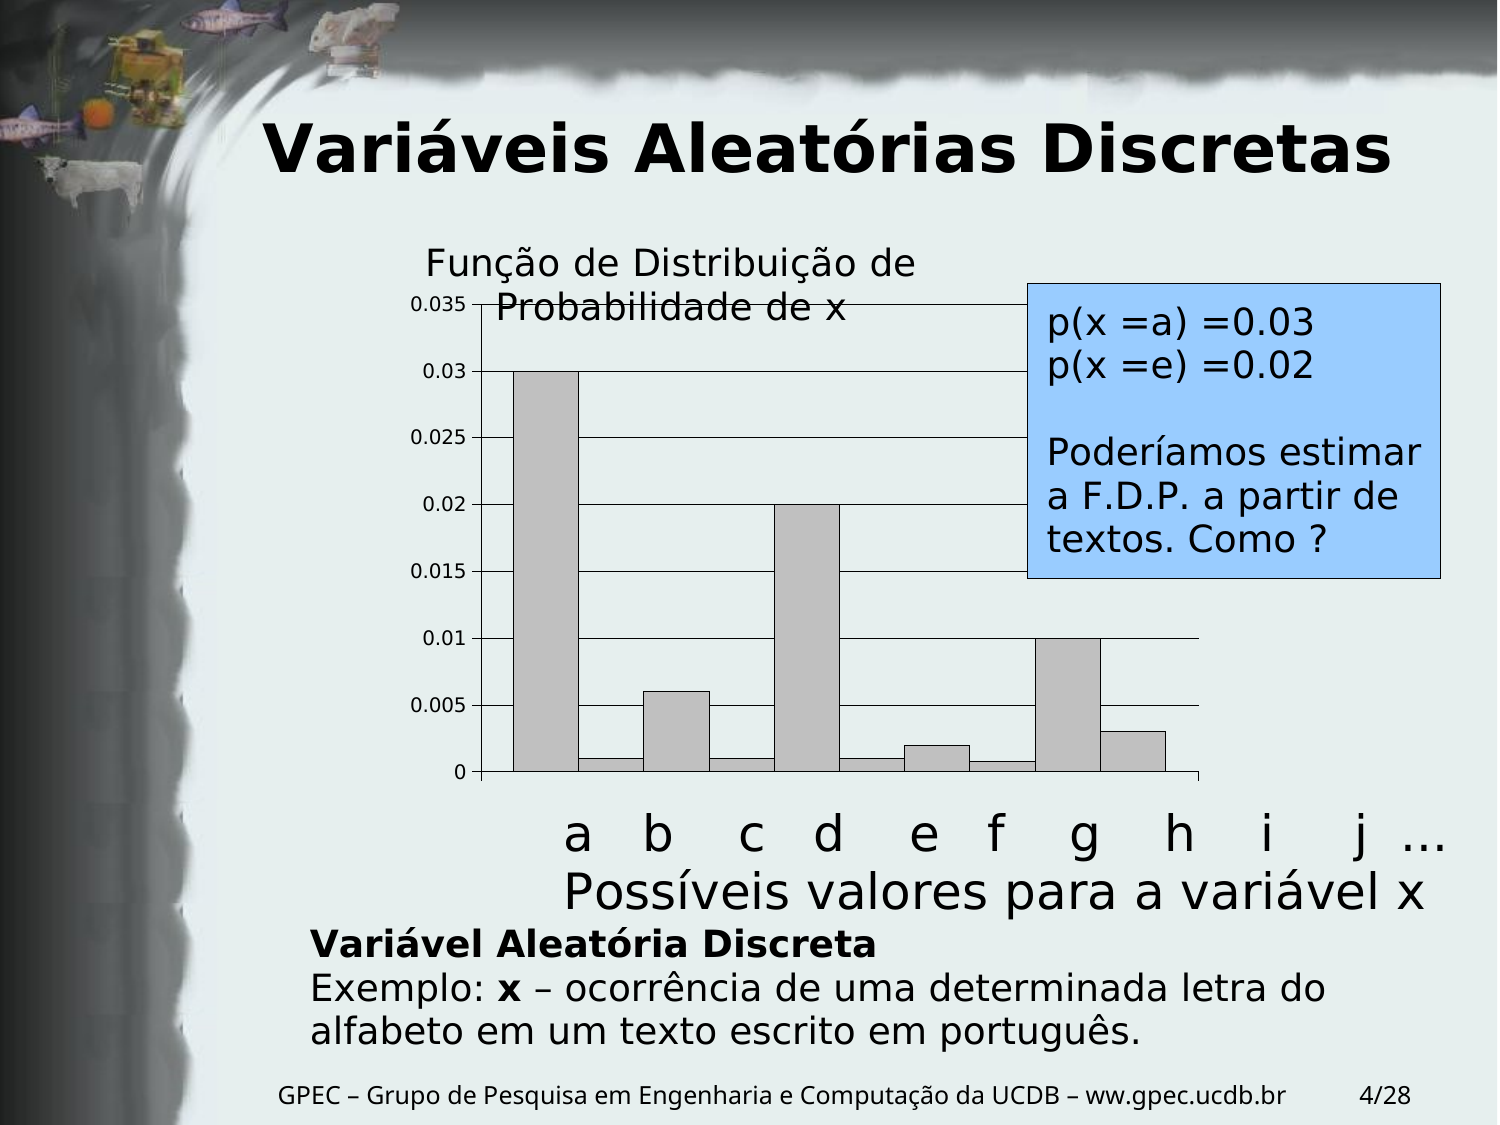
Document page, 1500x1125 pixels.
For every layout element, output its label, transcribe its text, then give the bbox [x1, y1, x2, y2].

title Variáveis Aleatórias Discretas [248, 84, 1431, 215]
picture [0, 0, 1498, 1125]
chart [392, 213, 1296, 796]
text_box a b c d e f g h i j ... Possíveis valores para a variável x [549, 797, 1454, 929]
text_box Variável Aleatória Discreta Exemplo: x – ocorrência de uma determinada letra do alfabeto em um texto escrito em português. [295, 915, 1320, 1061]
text_box p(x =a) =0.03 p(x =e) =0.02 Poderíamos estimar a F.D.P. a partir de textos. Como ? [1027, 283, 1441, 579]
